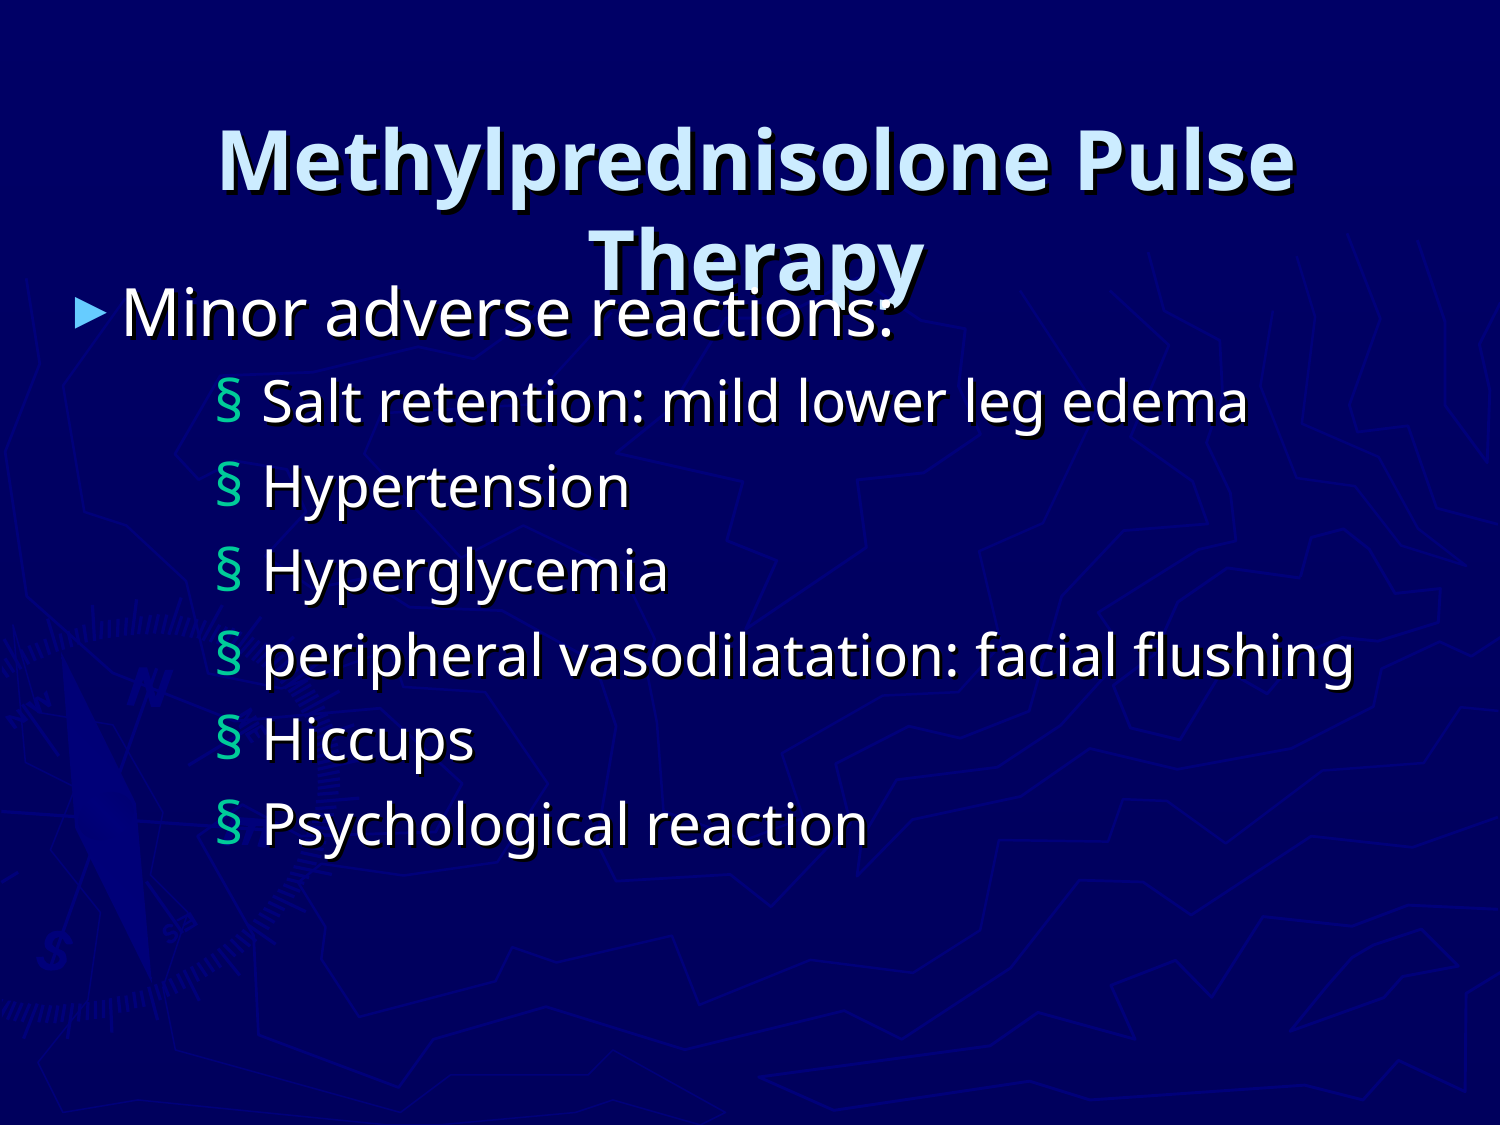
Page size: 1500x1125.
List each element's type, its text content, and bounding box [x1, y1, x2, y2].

list Minor adverse reactions: Salt retention: mild lower leg edema Hypertension Hyperglycemia peripheral vasodilatation: facial flushing Hiccups Psychological reaction [49, 262, 1451, 1001]
title Methylprednisolone Pulse Therapy [99, 99, 1413, 262]
